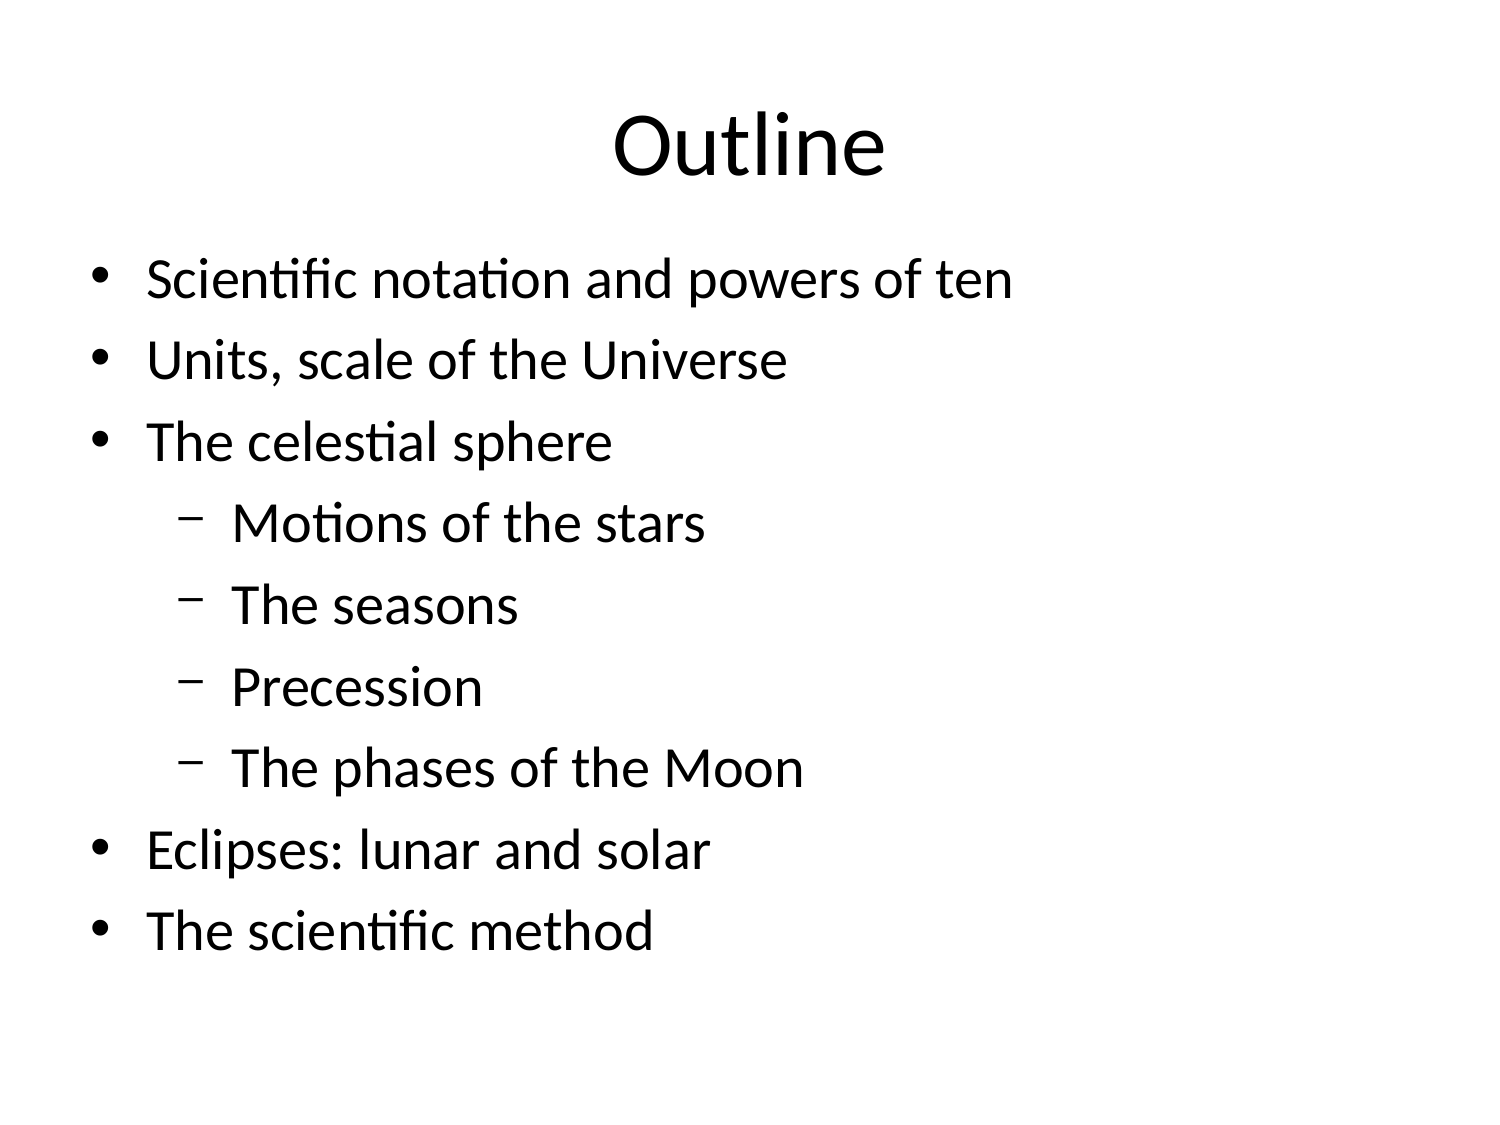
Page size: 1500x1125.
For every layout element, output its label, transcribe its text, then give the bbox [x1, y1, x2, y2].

list Scientific notation and powers of ten Units, scale of the Universe The celestial sphere Motions of the stars The seasons Precession The phases of the Moon Eclipses: lunar and solar The scientific method [75, 232, 1425, 1005]
title Outline [75, 45, 1425, 232]
